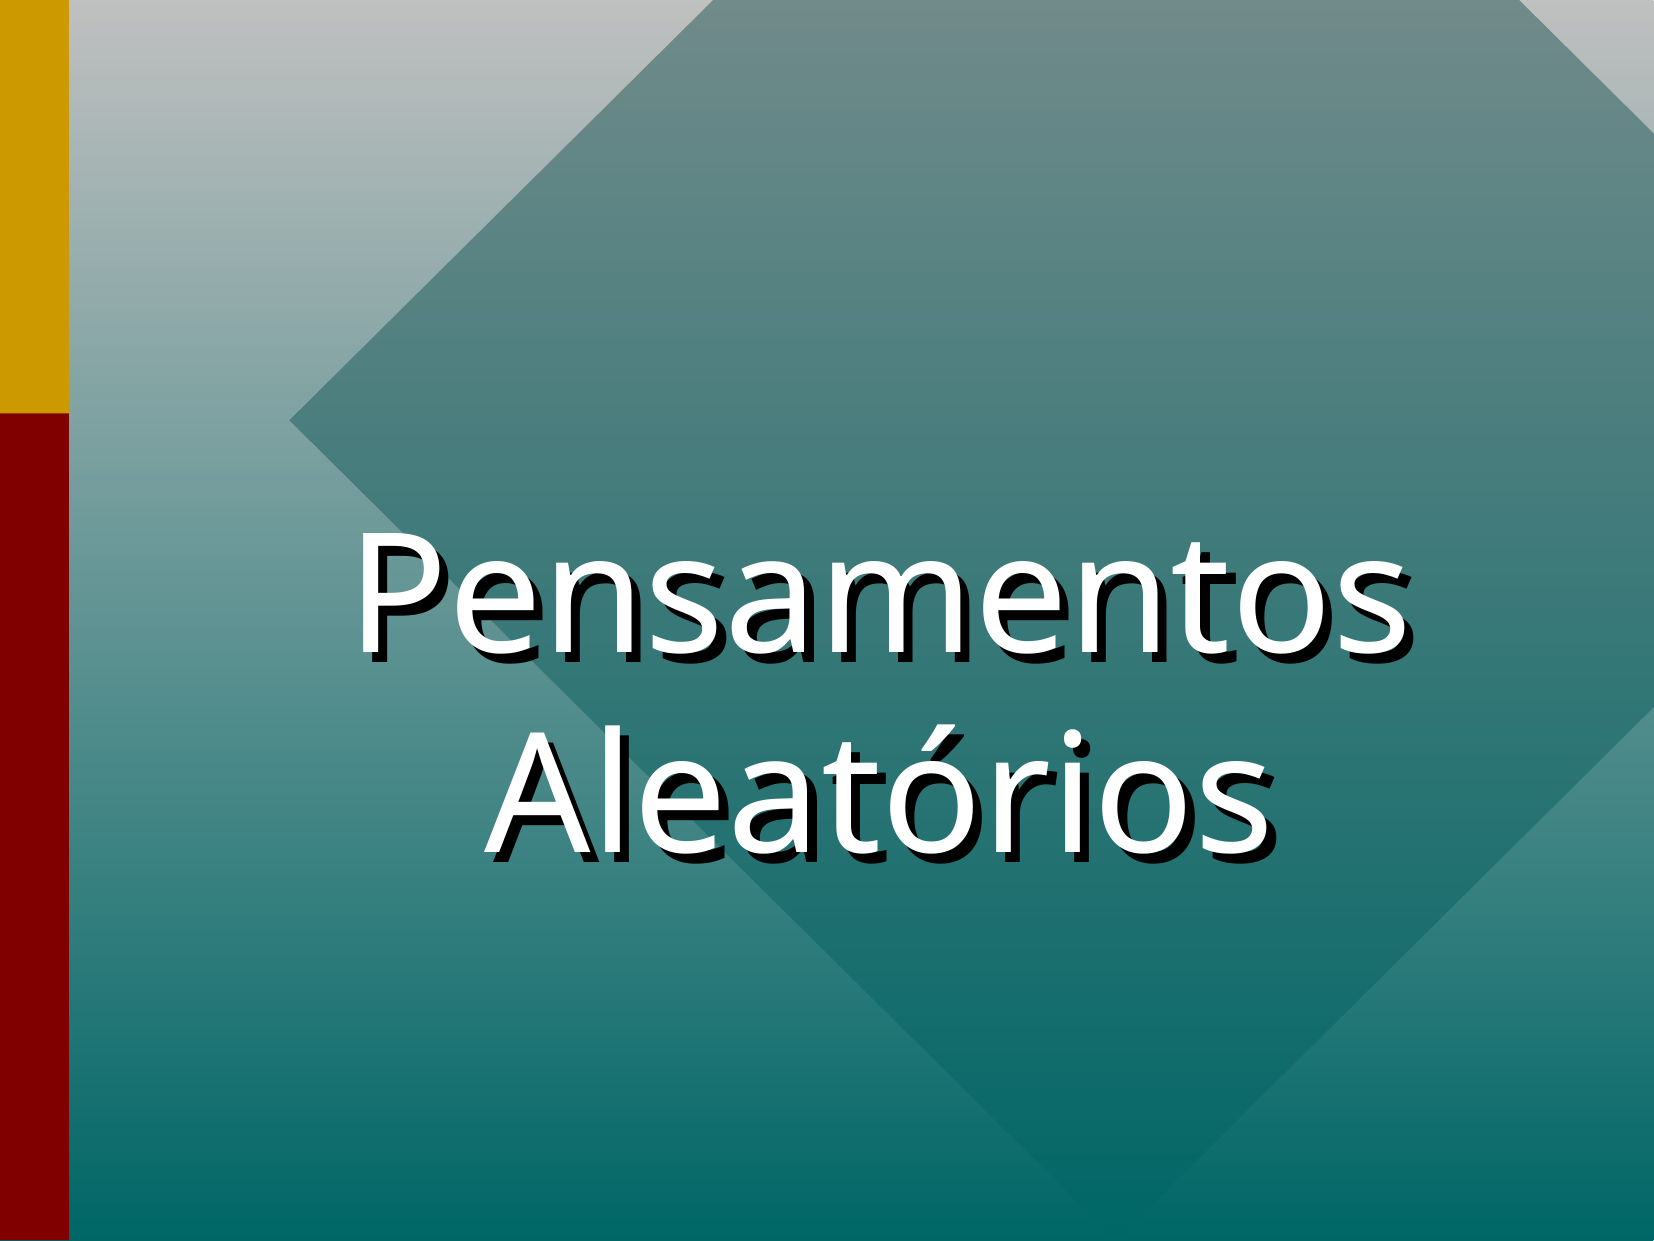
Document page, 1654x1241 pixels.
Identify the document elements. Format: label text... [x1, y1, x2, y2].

subtitle Pensamentos Aleatórios [177, 265, 1583, 1107]
